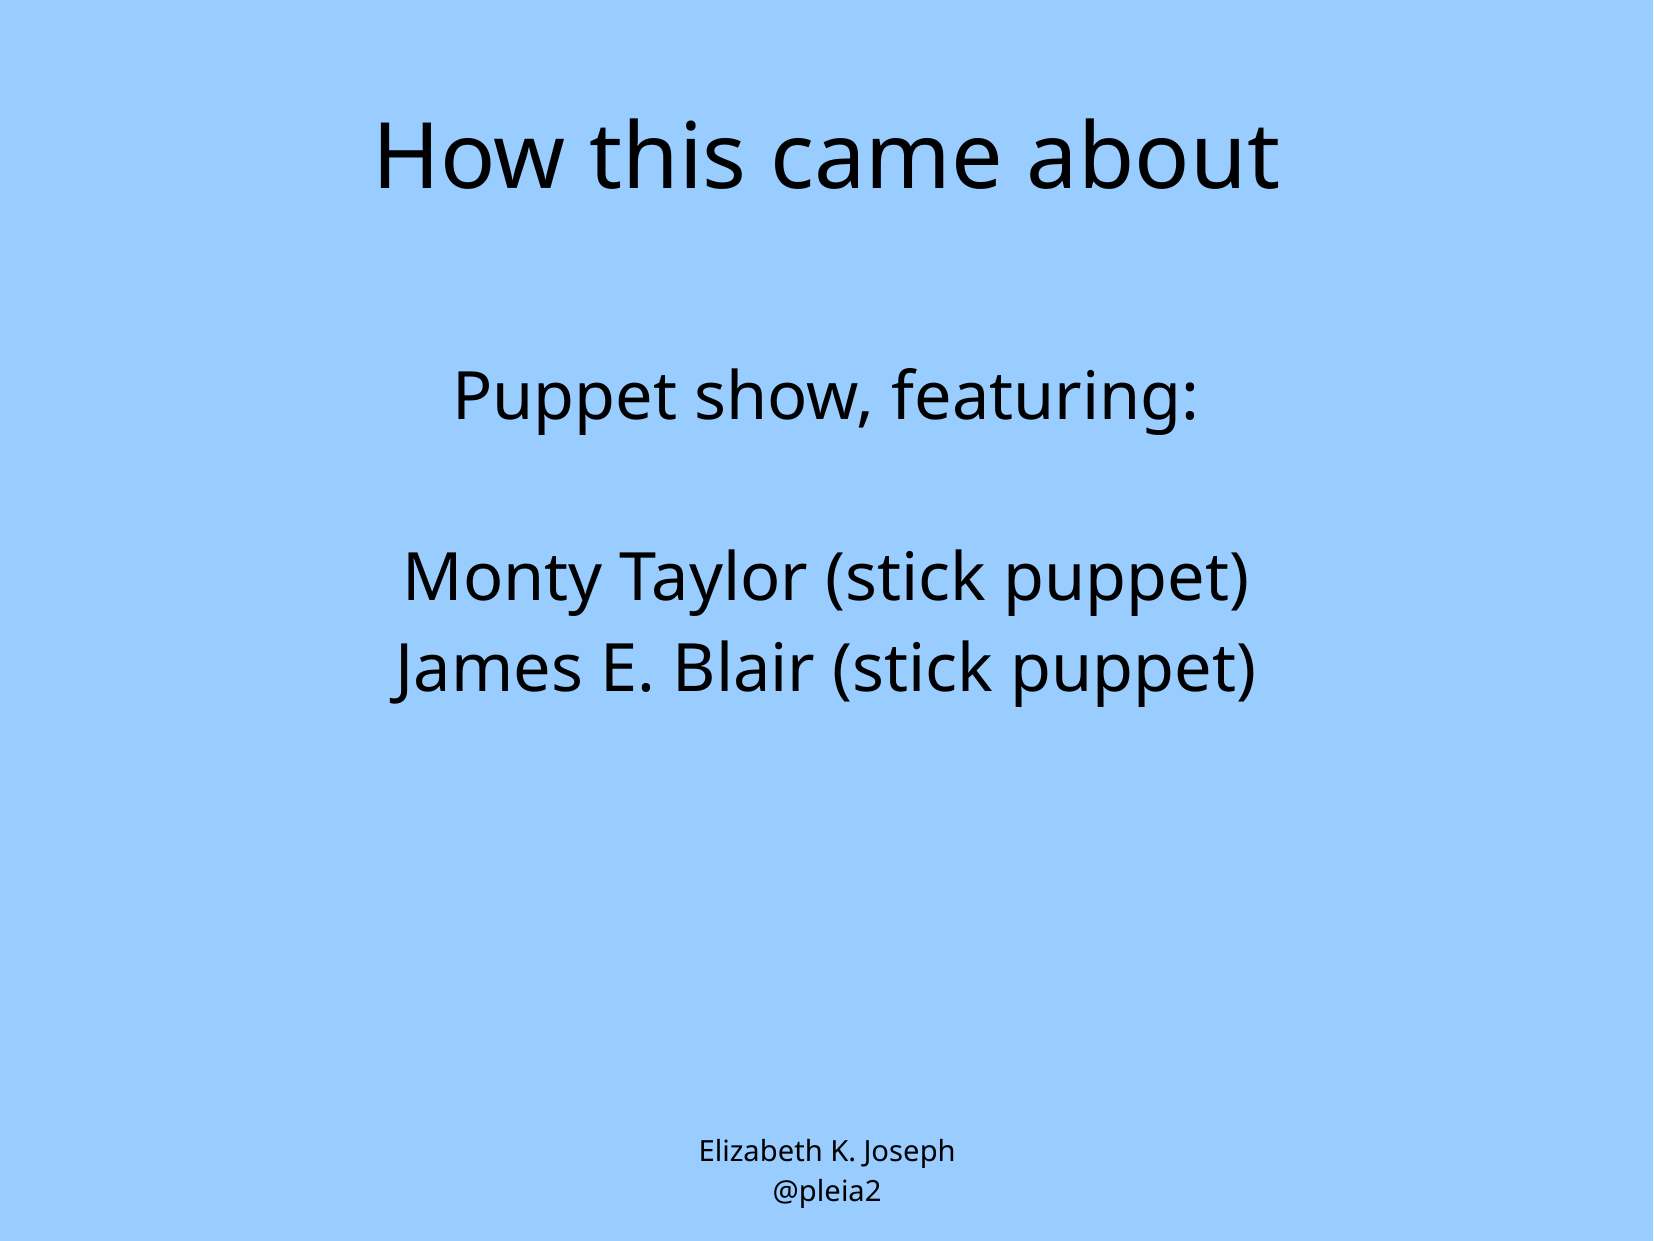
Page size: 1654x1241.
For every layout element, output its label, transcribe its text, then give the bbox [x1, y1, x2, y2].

subtitle Puppet show, featuring: Monty Taylor (stick puppet) James E. Blair (stick puppet) [82, 49, 1571, 1010]
